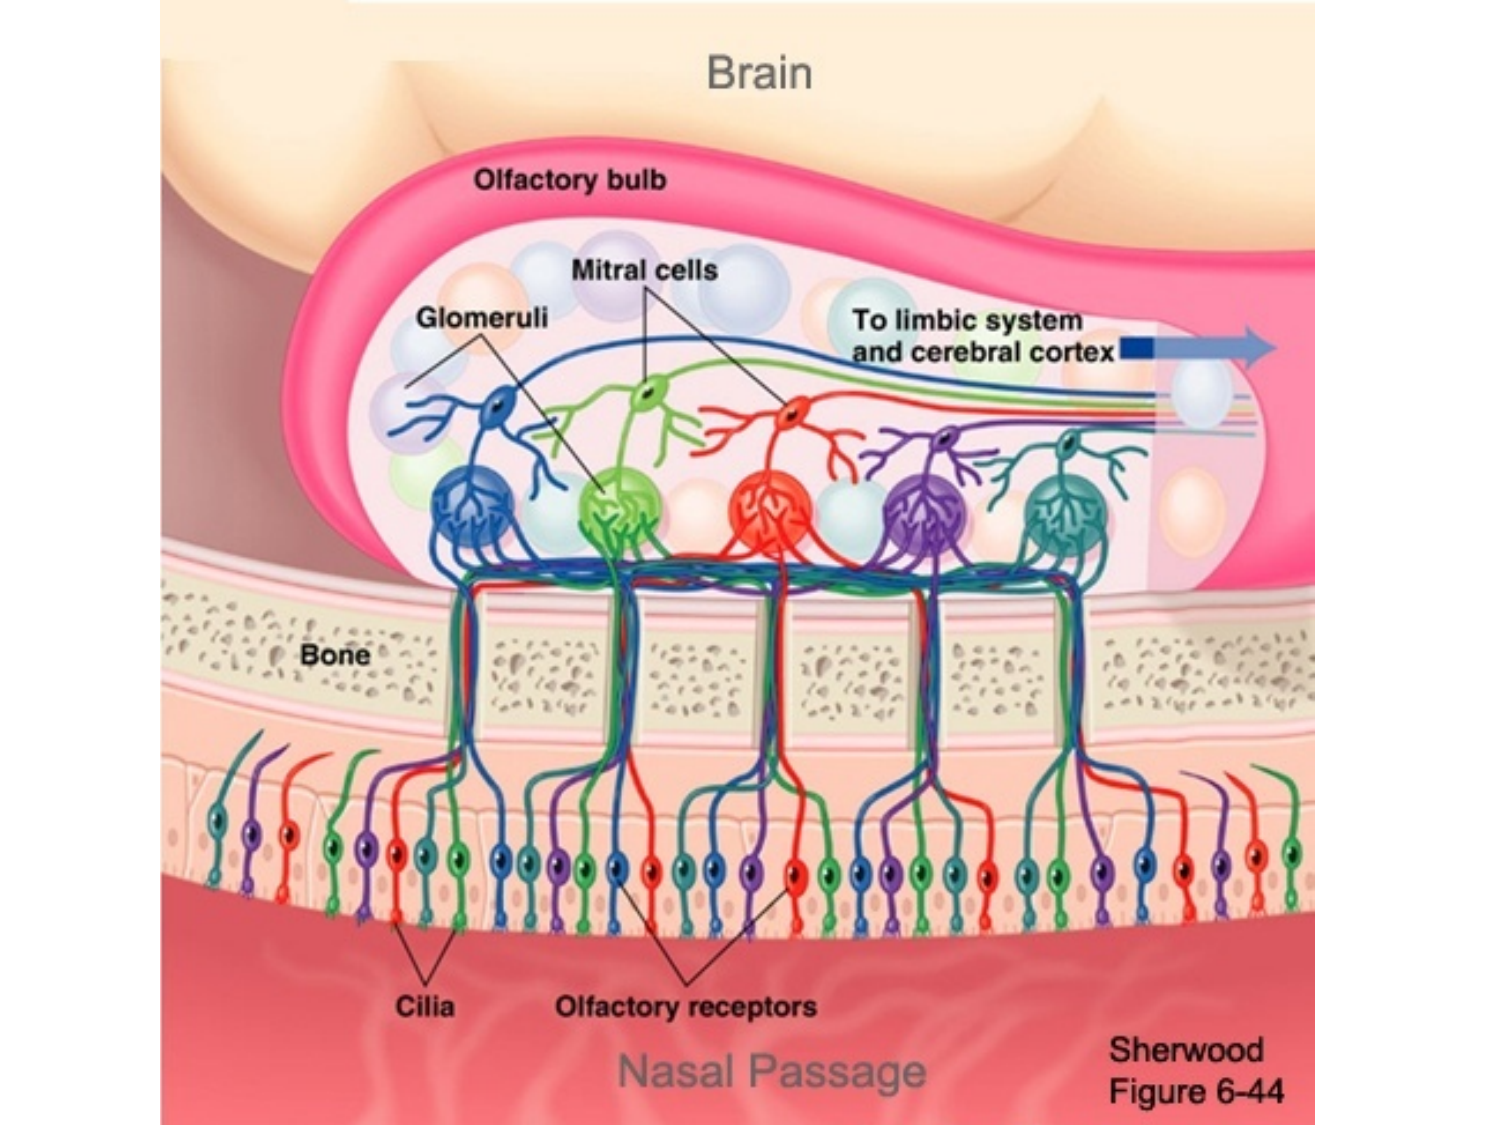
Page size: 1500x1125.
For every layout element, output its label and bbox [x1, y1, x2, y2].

picture [160, 0, 1315, 1125]
text_box [1315, 0, 1500, 1125]
text_box [0, 0, 160, 1125]
